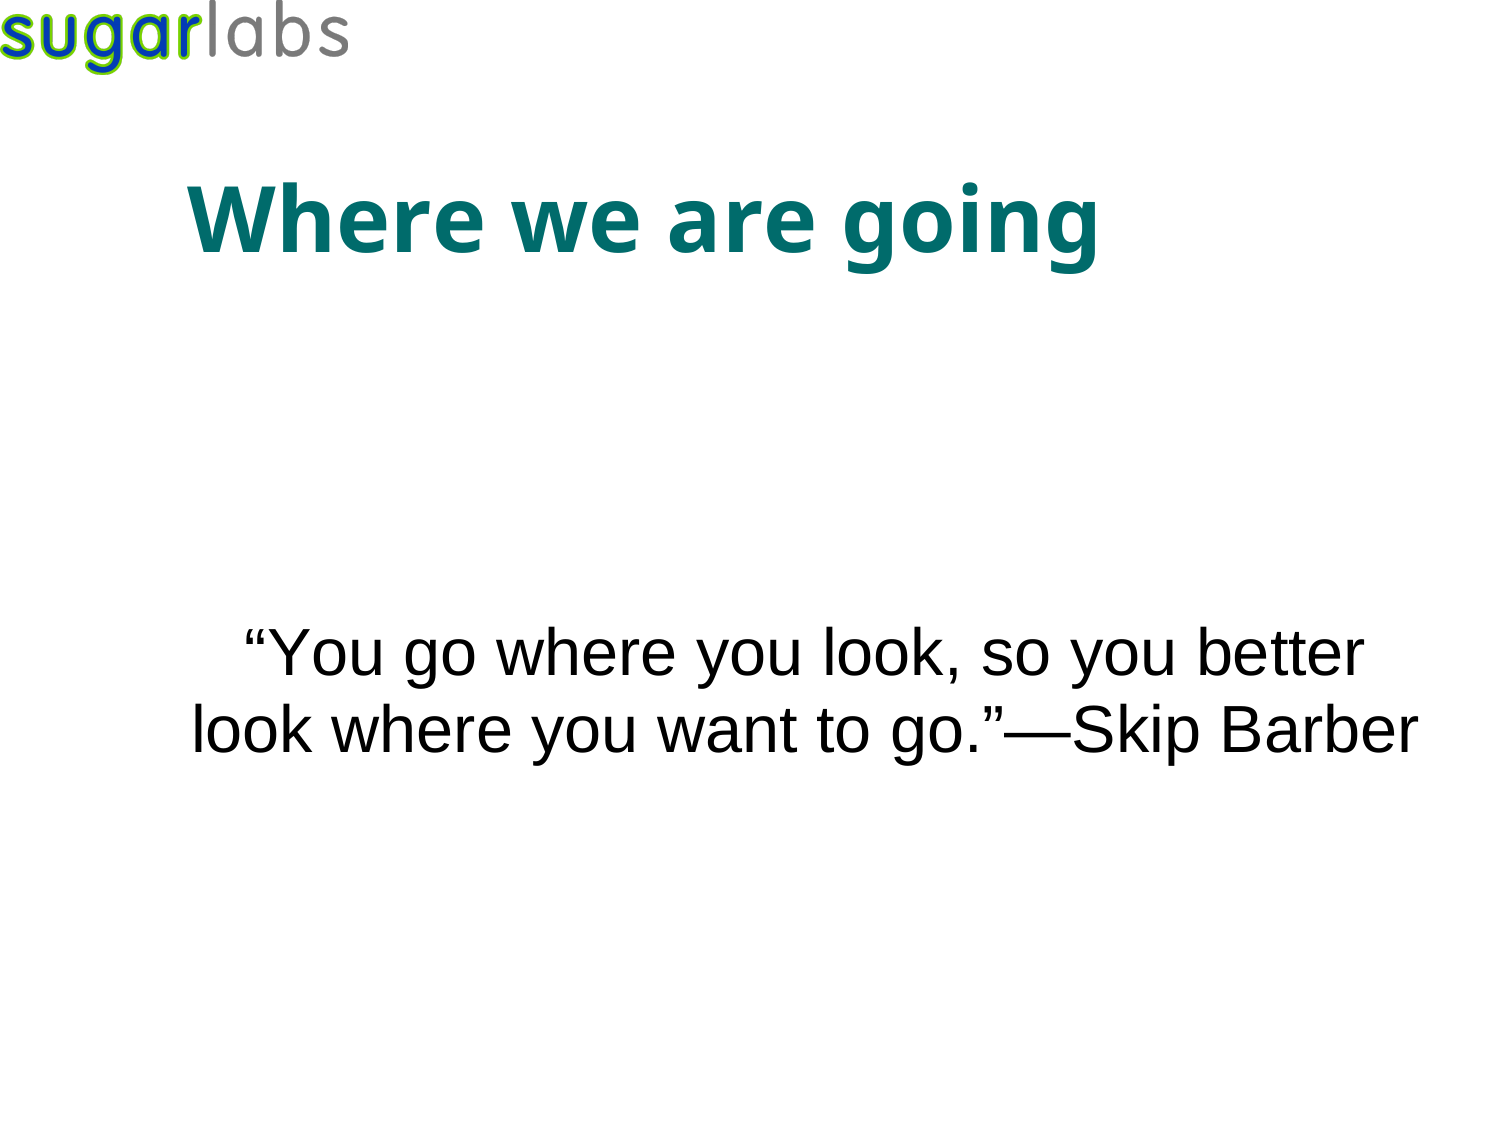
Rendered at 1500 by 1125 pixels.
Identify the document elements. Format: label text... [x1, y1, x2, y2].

picture [0, 0, 348, 75]
subtitle “You go where you look, so you better look where you want to go.”—Skip Barber [187, 337, 1425, 1042]
title Where we are going [187, 75, 1500, 338]
